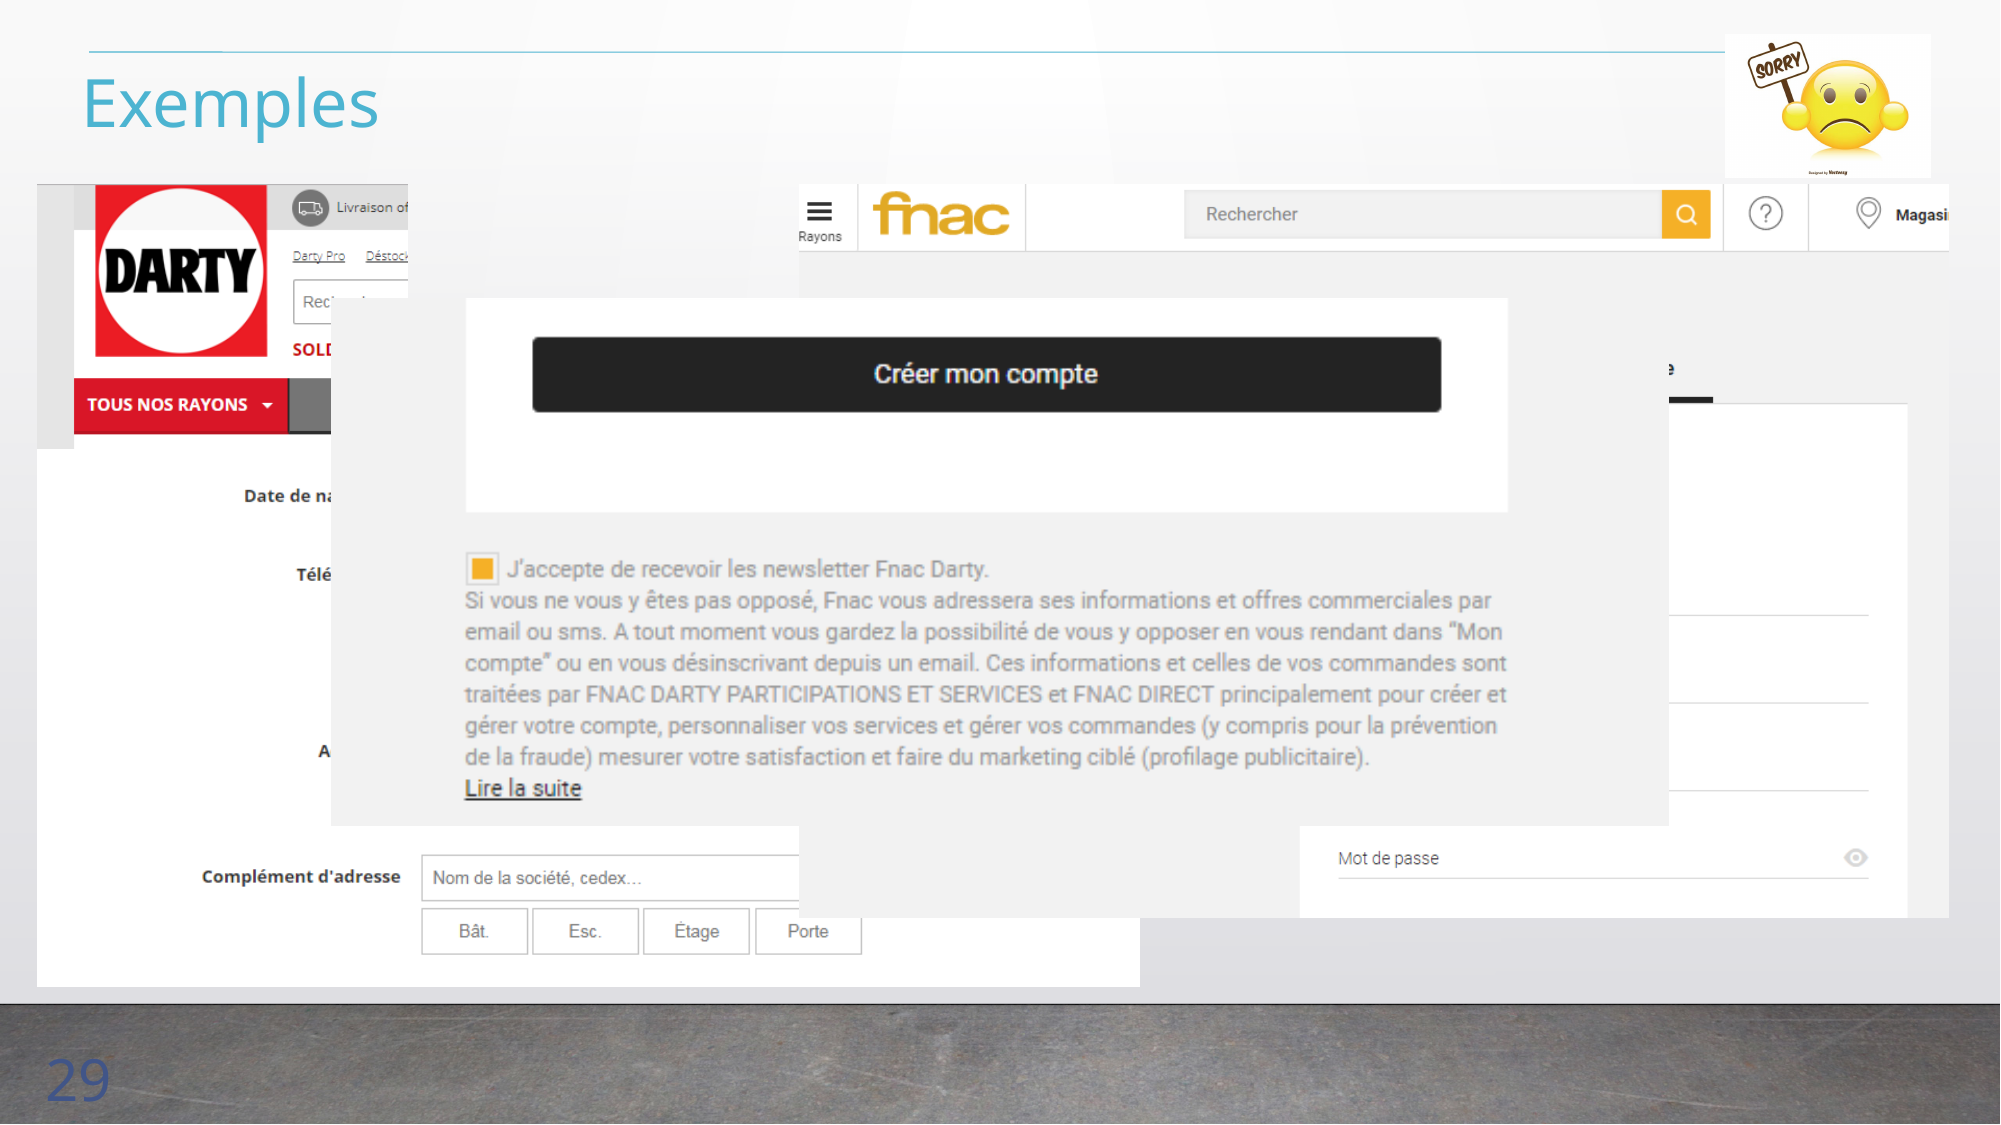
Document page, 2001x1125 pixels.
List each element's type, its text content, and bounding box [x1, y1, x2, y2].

picture [1725, 34, 1931, 178]
slide_number <numéro> [8, 1035, 127, 1118]
picture [37, 184, 1949, 987]
picture [0, 1004, 2000, 1124]
title Exemples [66, 52, 1725, 153]
